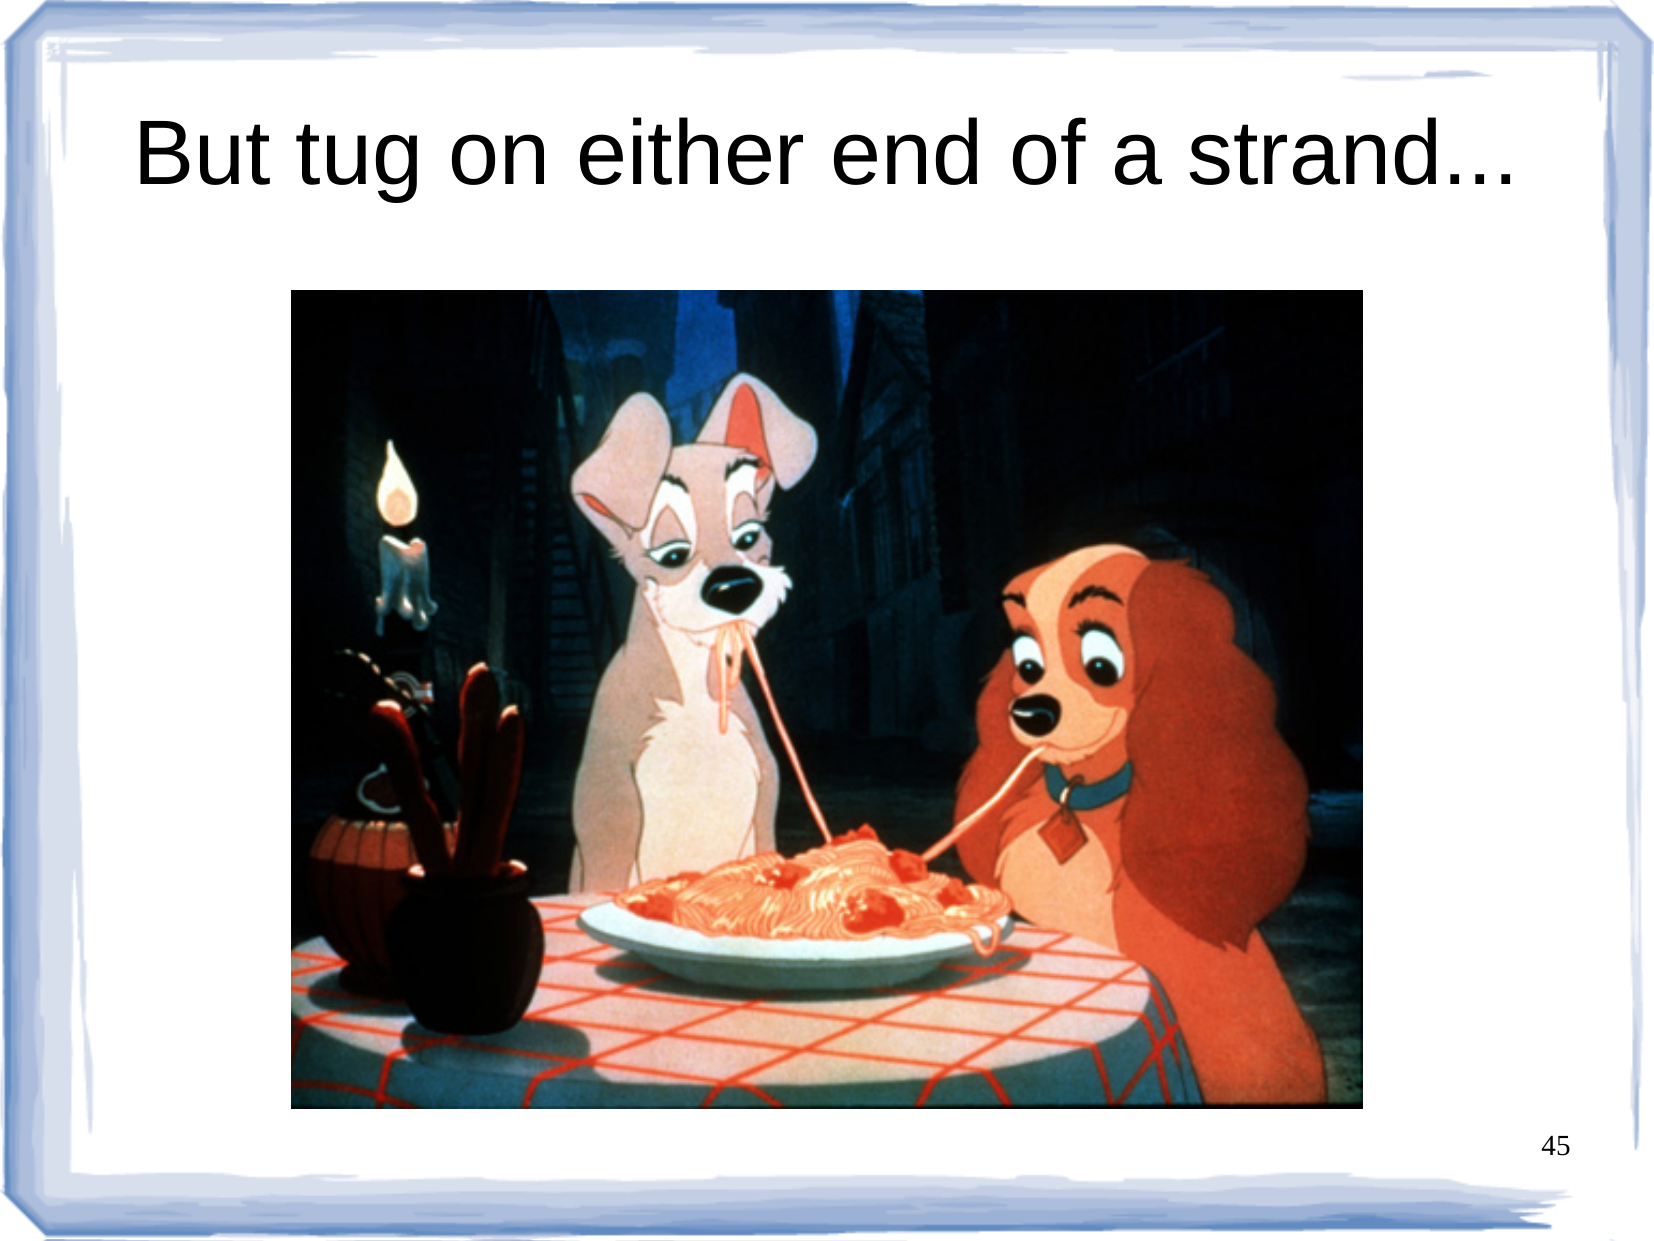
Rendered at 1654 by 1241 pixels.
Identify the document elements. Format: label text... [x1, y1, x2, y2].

title But tug on either end of a strand... [82, 49, 1571, 257]
picture [0, 0, 1654, 1241]
